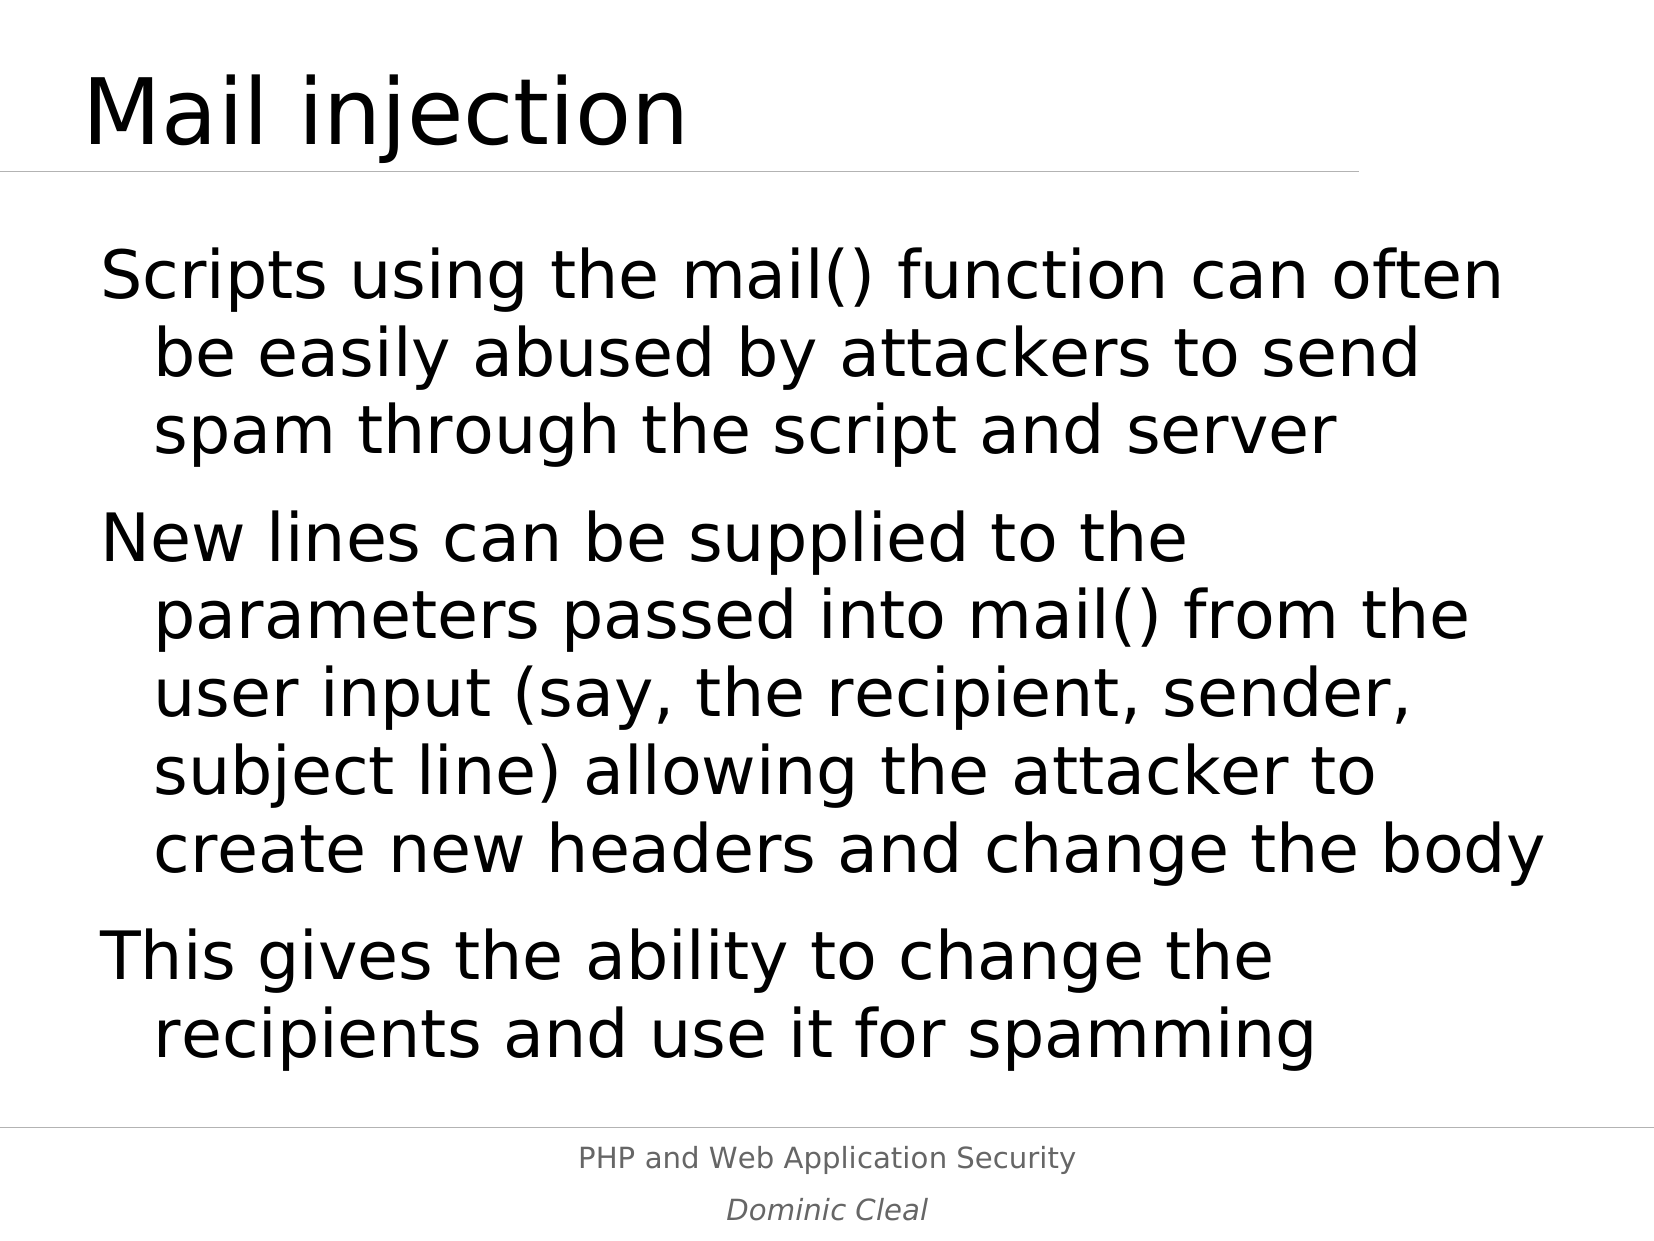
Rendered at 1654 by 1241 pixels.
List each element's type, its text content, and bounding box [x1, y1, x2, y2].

list Scripts using the mail() function can often be easily abused by attackers to send spam through the script and server New lines can be supplied to the parameters passed into mail() from the user input (say, the recipient, sender, subject line) allowing the attacker to create new headers and change the body This gives the ability to change the recipients and use it for spamming [82, 236, 1571, 1094]
title Mail injection [82, 56, 1571, 170]
